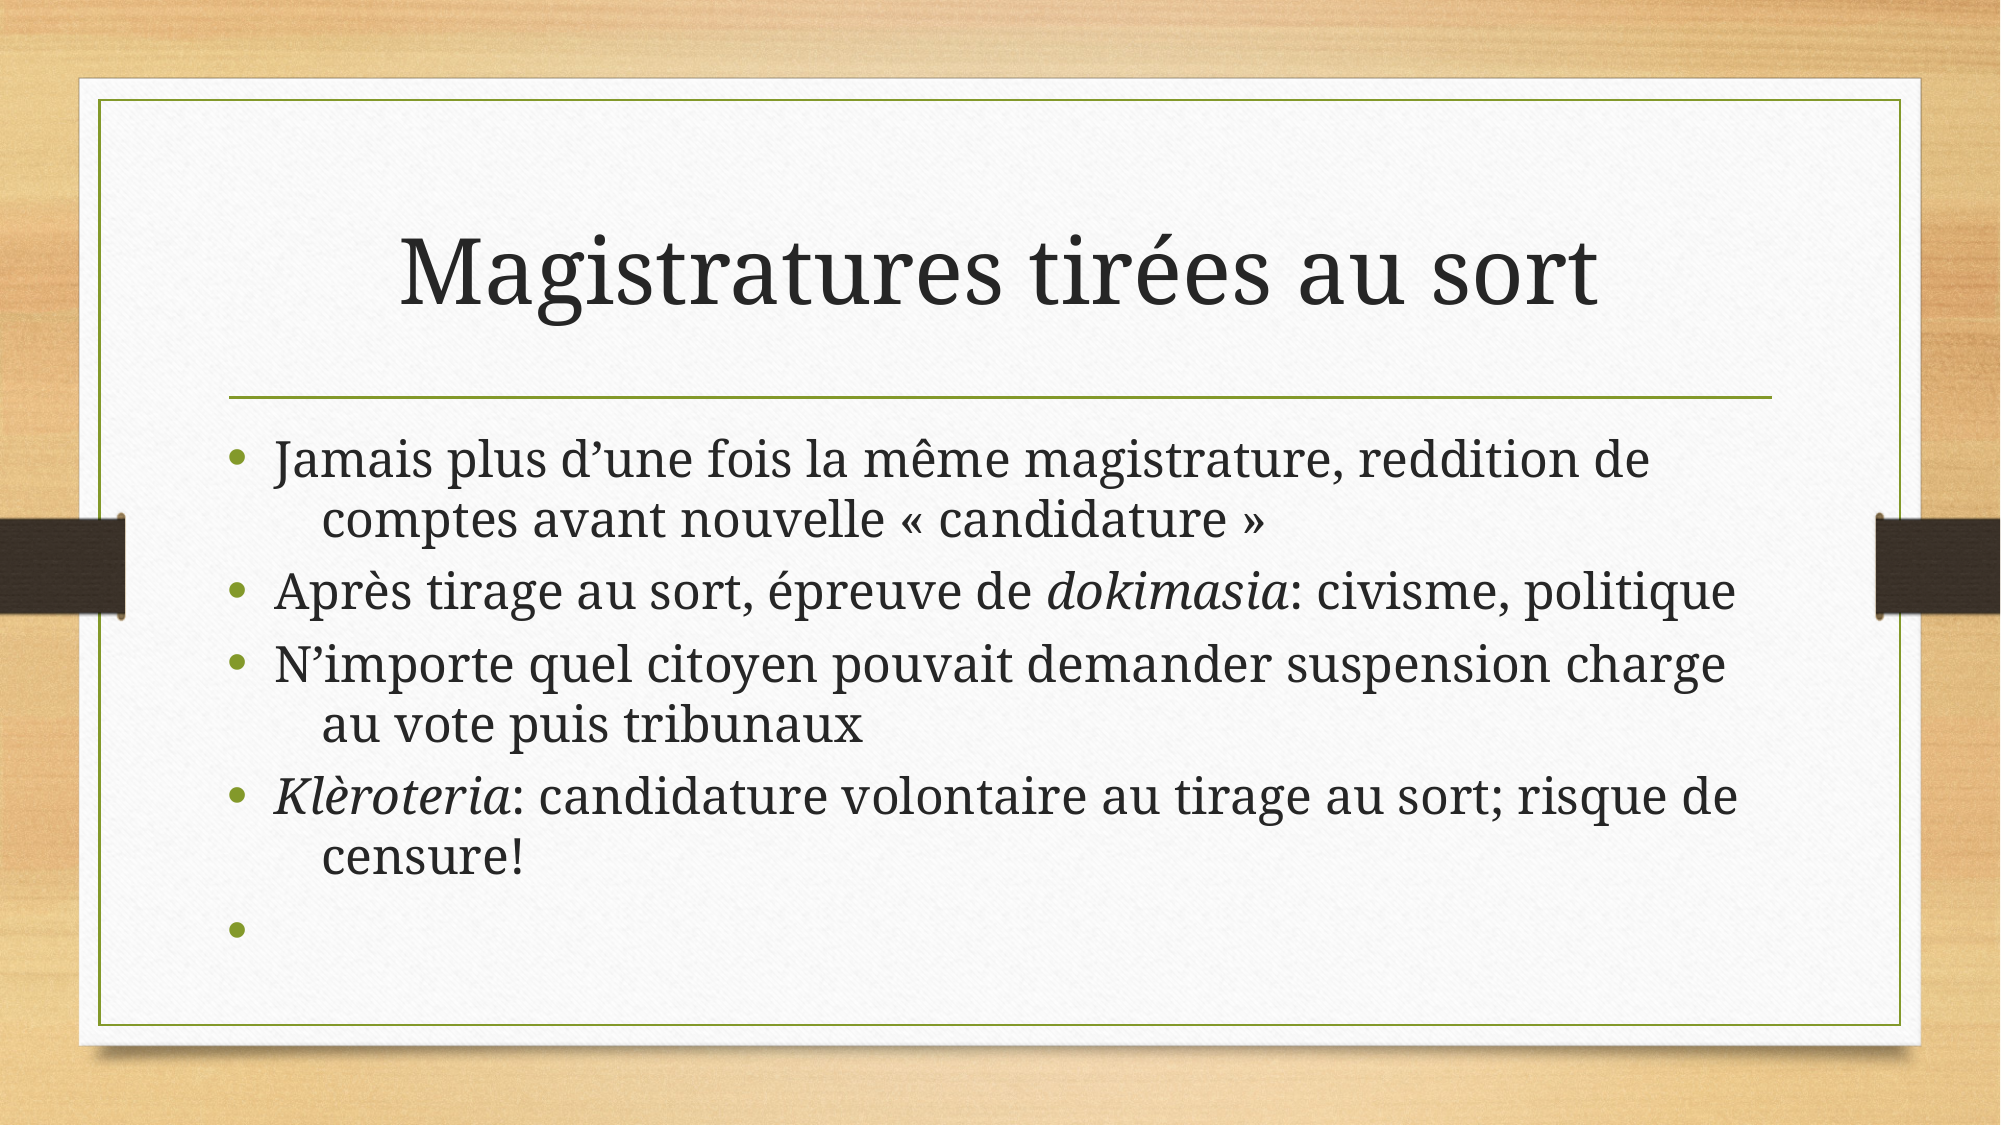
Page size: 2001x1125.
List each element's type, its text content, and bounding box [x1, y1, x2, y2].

list Jamais plus d’une fois la même magistrature, reddition de comptes avant nouvelle « candidature » Après tirage au sort, épreuve de dokimasia: civisme, politique N’importe quel citoyen pouvait demander suspension charge au vote puis tribunaux Klèroteria: candidature volontaire au tirage au sort; risque de censure! [212, 419, 1788, 964]
title Magistratures tirées au sort [212, 161, 1788, 376]
